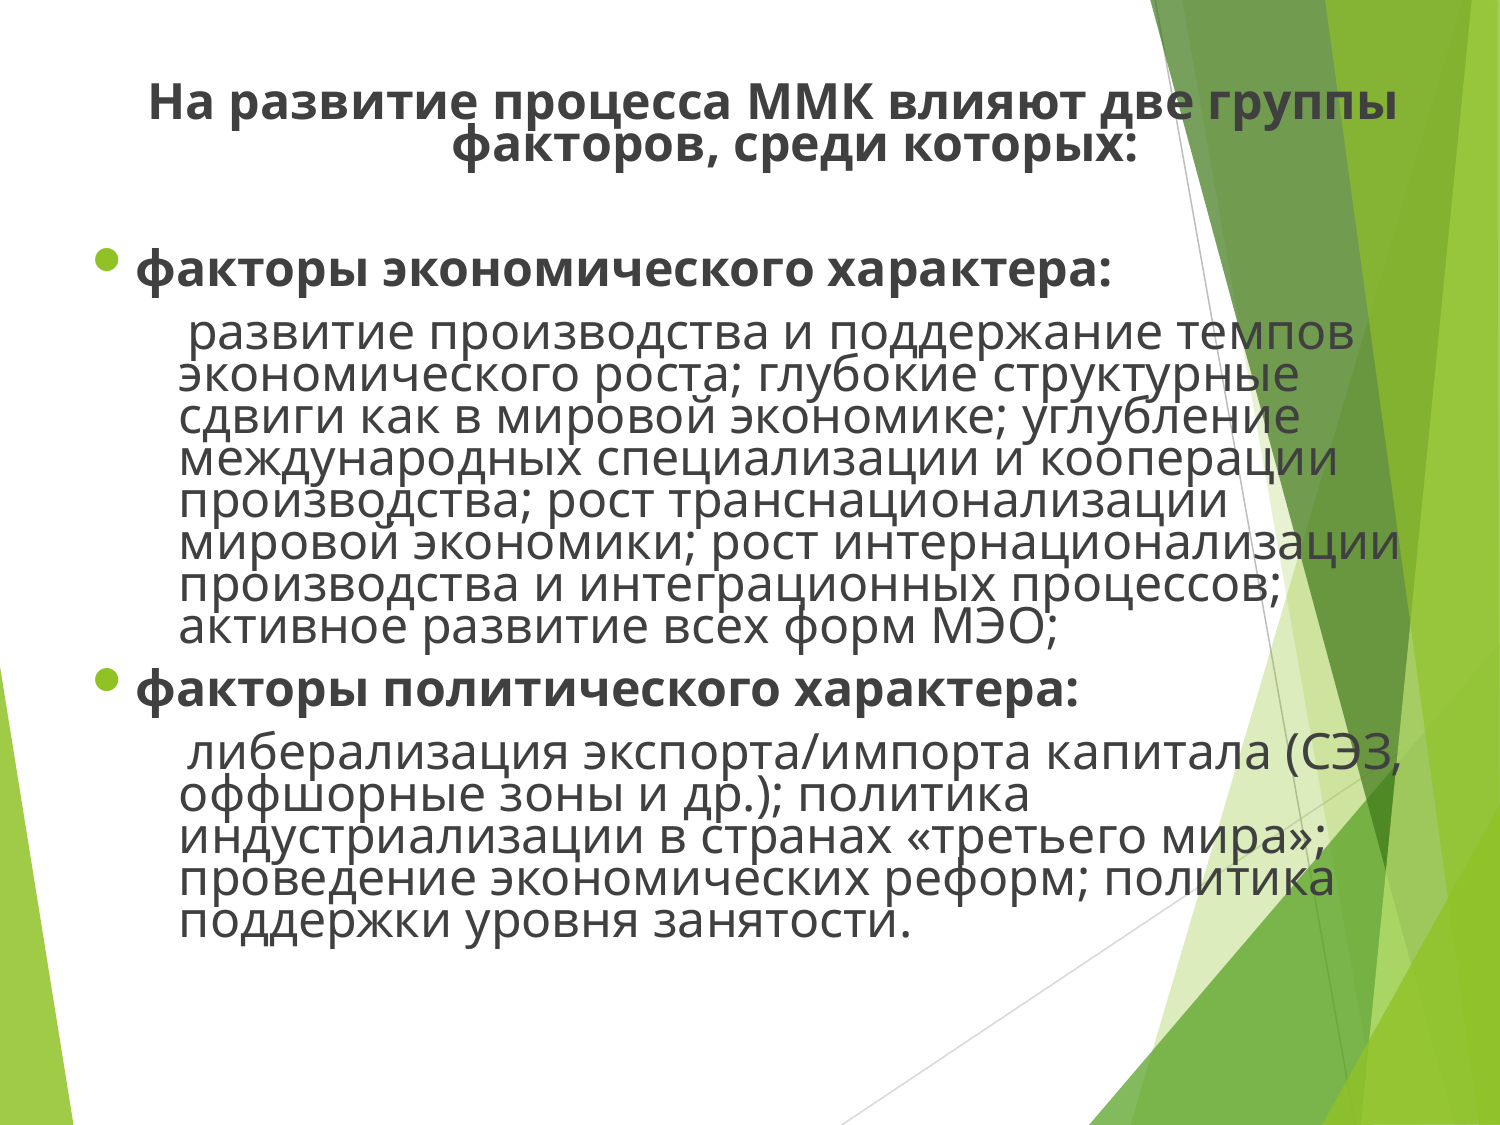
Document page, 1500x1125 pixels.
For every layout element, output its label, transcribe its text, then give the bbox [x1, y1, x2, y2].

list На развитие процесса ММК влияют две группы факторов, среди которых: факторы экономического характера: развитие производства и поддержание темпов экономического роста; глубокие структурные сдвиги как в мировой экономике; углубление международных специализации и кооперации производства; рост транснационализации мировой экономики; рост интернационализации производства и интеграционных процессов; активное развитие всех форм МЭО; факторы политического характера: либерализация экспорта/импорта капитала (СЭЗ, оффшорные зоны и др.); политика индустриализации в странах «третьего мира»; проведение экономических реформ; политика поддержки уровня занятости. [76, 78, 1427, 1012]
